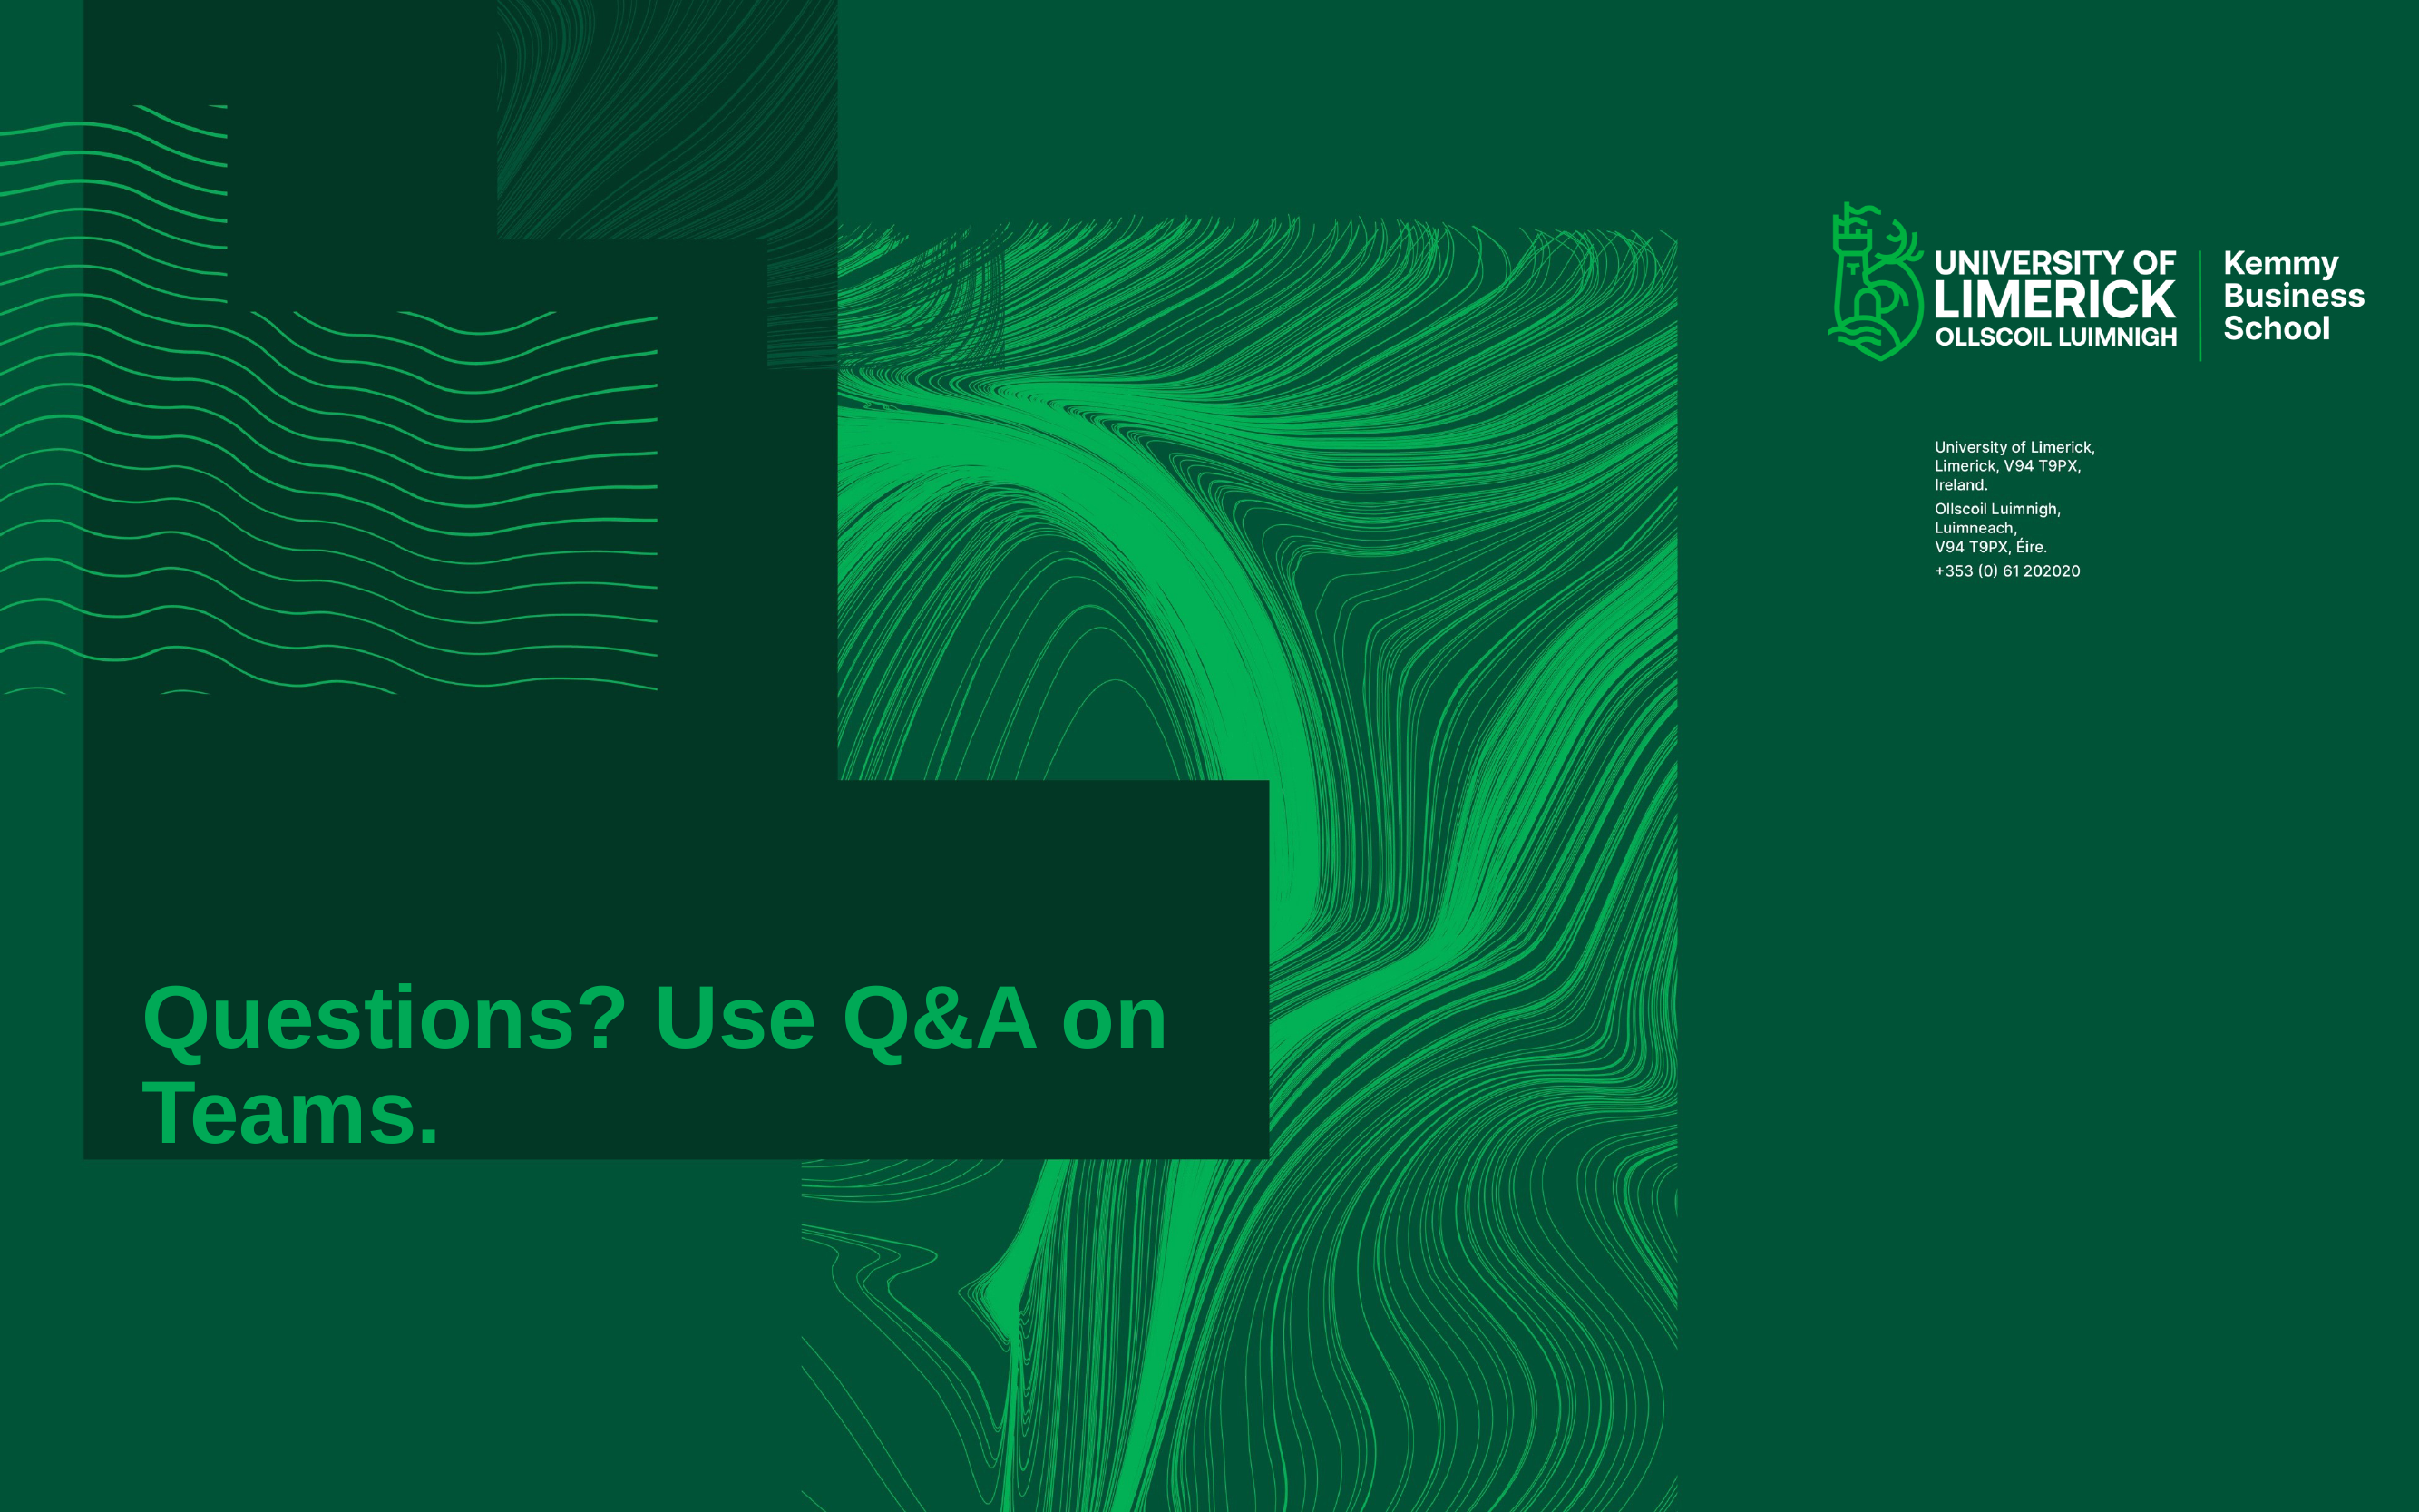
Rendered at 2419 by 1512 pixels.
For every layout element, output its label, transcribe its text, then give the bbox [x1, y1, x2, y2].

title Questions? Use Q&A on Teams. [128, 963, 1629, 1234]
